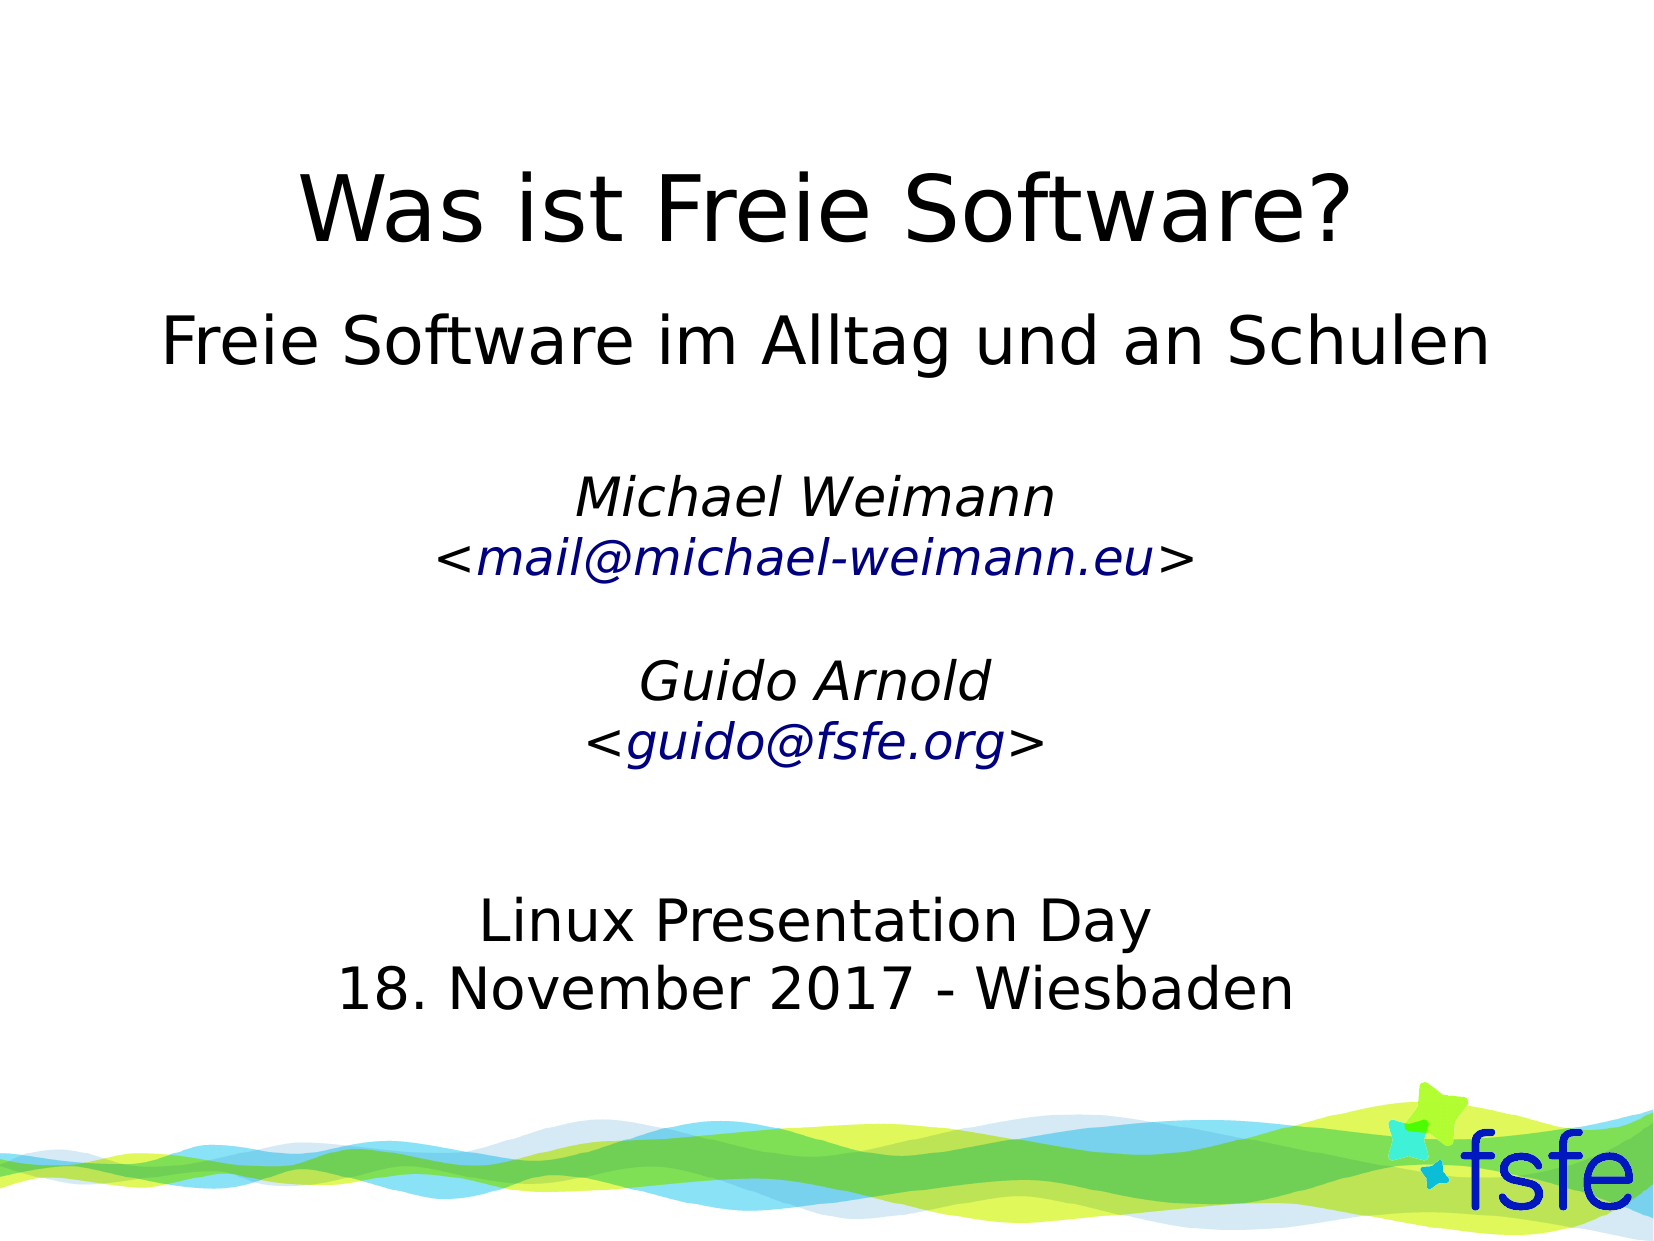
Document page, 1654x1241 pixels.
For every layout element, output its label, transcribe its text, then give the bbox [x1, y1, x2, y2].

subtitle Michael Weimann <mail@michael-weimann.eu> Guido Arnold <guido@fsfe.org> Linux Presentation Day 18. November 2017 - Wiesbaden [153, 384, 1479, 1105]
picture [0, 1081, 1654, 1241]
title Was ist Freie Software? Freie Software im Alltag und an Schulen [82, 107, 1571, 376]
